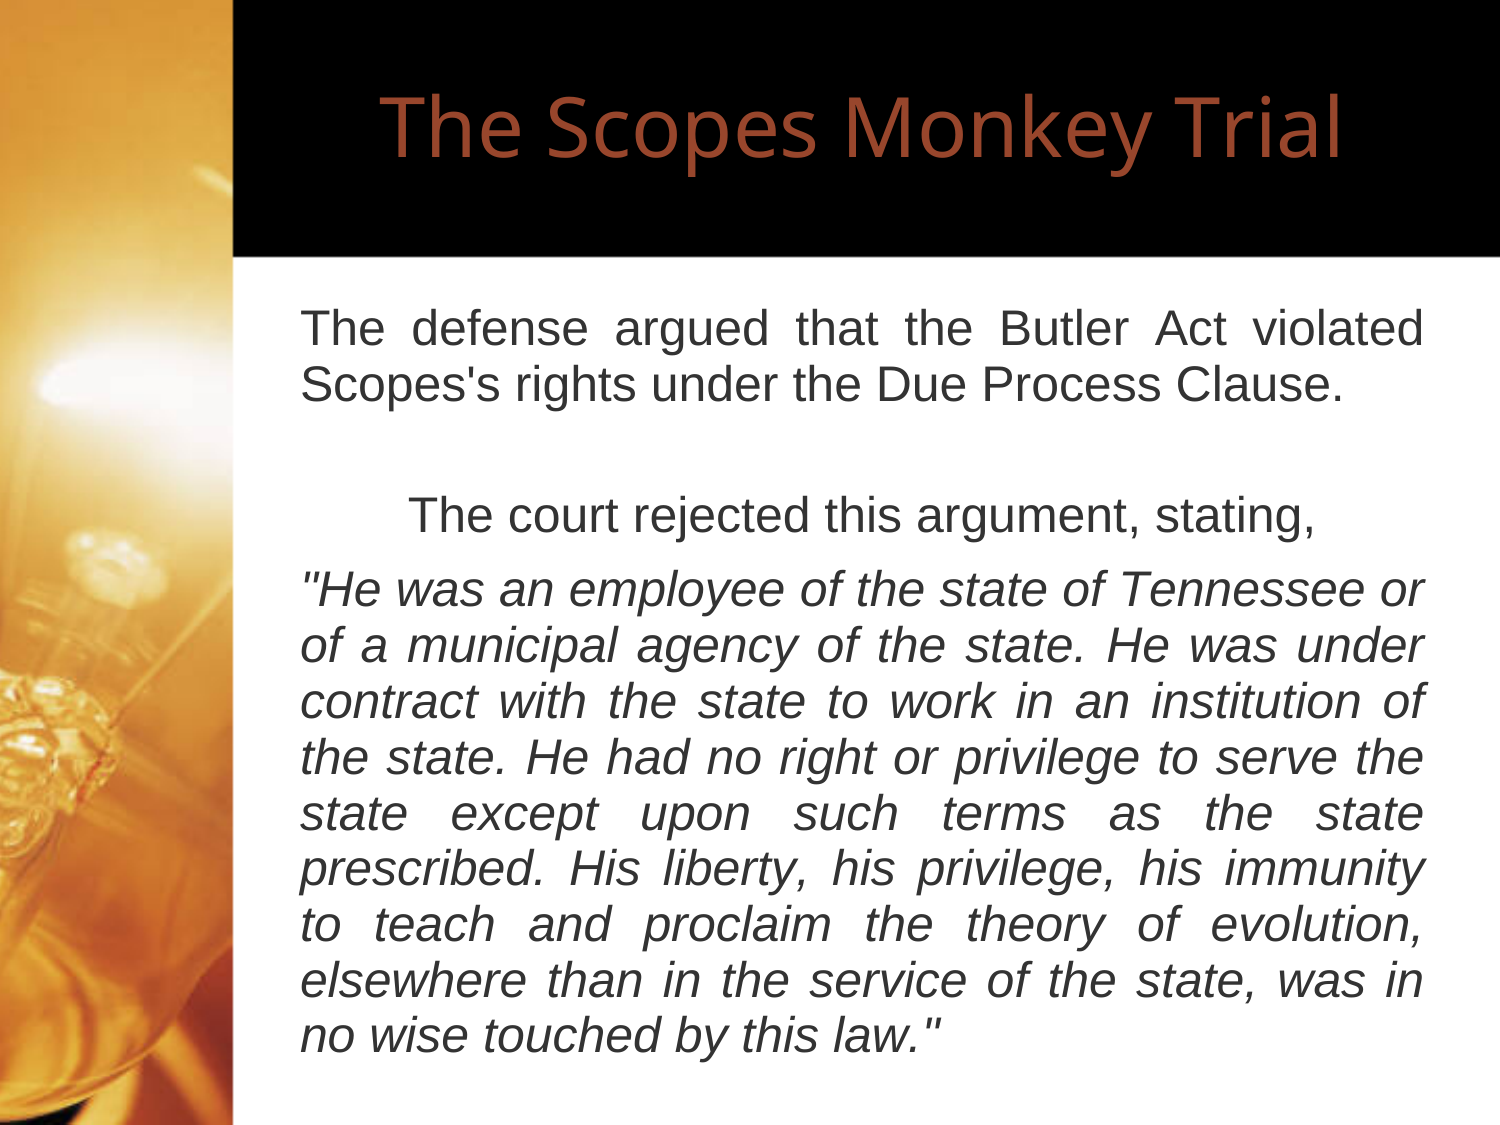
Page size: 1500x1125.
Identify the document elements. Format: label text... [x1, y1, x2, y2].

picture [0, 0, 1500, 1125]
title The Scopes Monkey Trial [262, 17, 1463, 233]
subtitle The defense argued that the Butler Act violated Scopes's rights under the Due Process Clause. [300, 299, 1426, 413]
text_box The court rejected this argument, stating, "He was an employee of the state of Tennessee or of a municipal agency of the state. He was under contract with the state to work in an institution of the state. He had no right or privilege to serve the state except upon such terms as the state prescribed. His liberty, his privilege, his immunity to teach and proclaim the theory of evolution, elsewhere than in the service of the state, was in no wise touched by this law." [300, 488, 1426, 1063]
